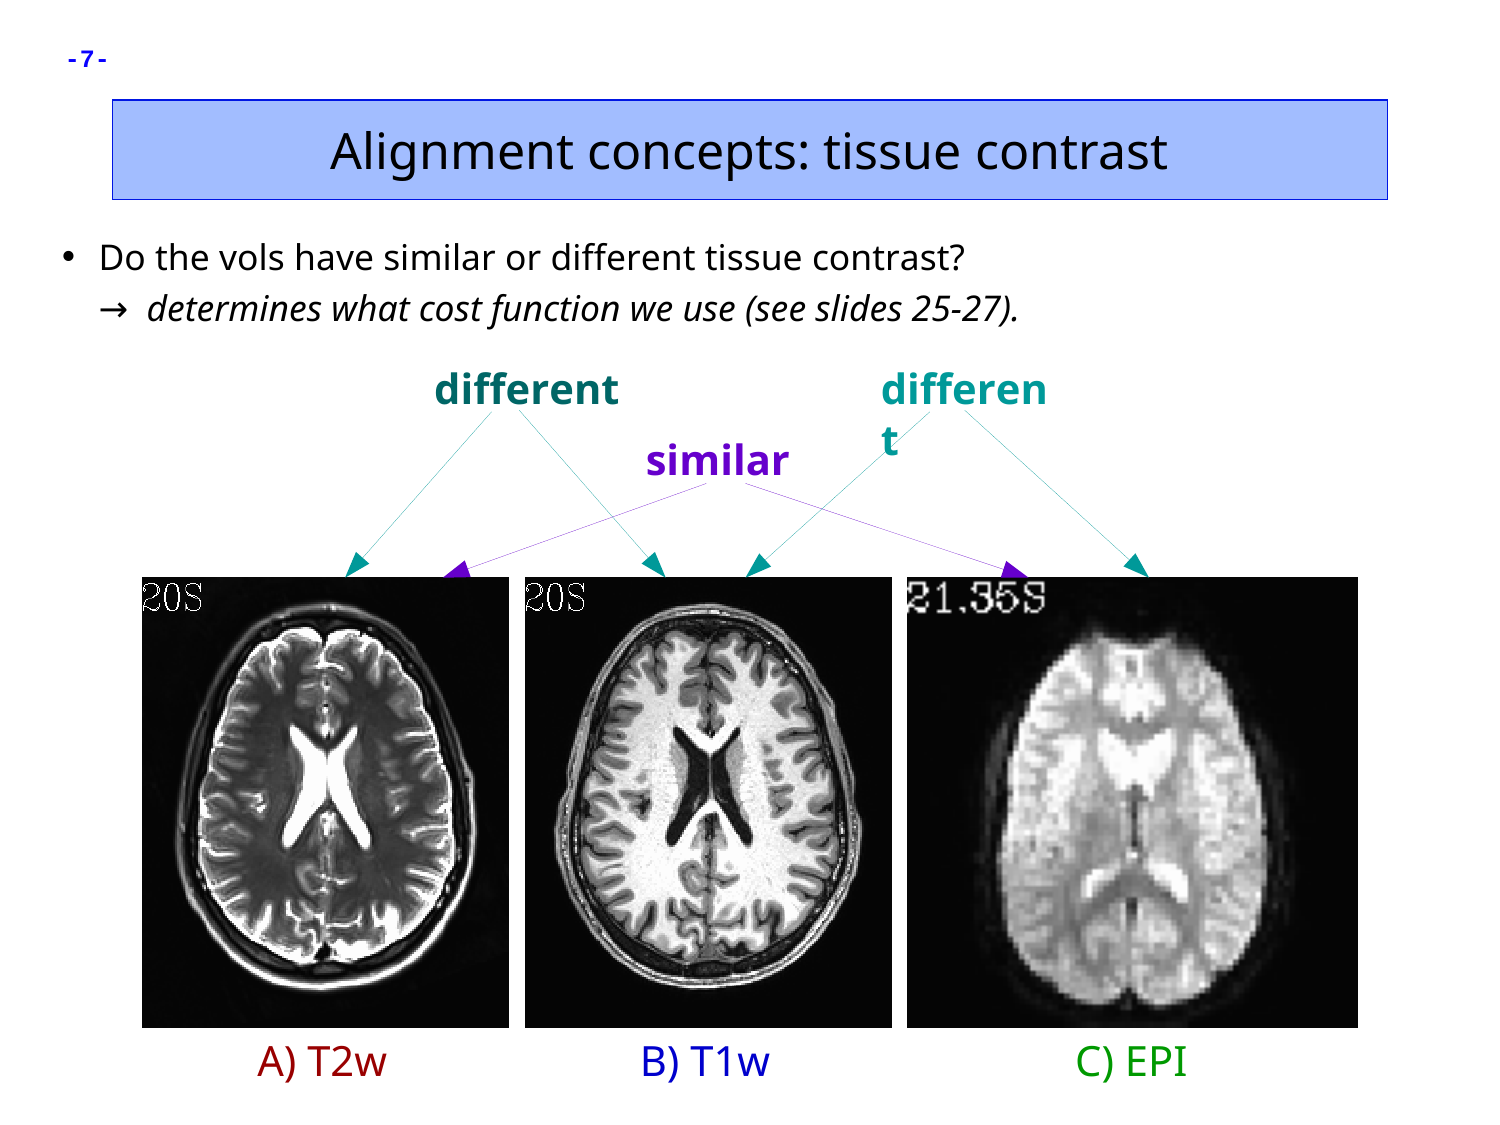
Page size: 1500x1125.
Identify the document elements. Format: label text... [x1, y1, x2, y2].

text_box different [416, 352, 643, 424]
picture [525, 577, 892, 1028]
text_box similar [839, 481, 855, 495]
text_box B) T1w [622, 1024, 795, 1096]
text_box similar [628, 423, 855, 495]
text_box Do the vols have similar or different tissue contrast? → determines what cost function we use (see slides 25-27). [46, 226, 1441, 376]
picture [907, 577, 1358, 1028]
text_box C) EPI [1057, 1024, 1207, 1096]
picture [142, 577, 509, 1028]
text_box different [863, 352, 1076, 424]
text_box Alignment concepts: tissue contrast [112, 99, 1388, 200]
text_box A) T2w [239, 1024, 413, 1096]
